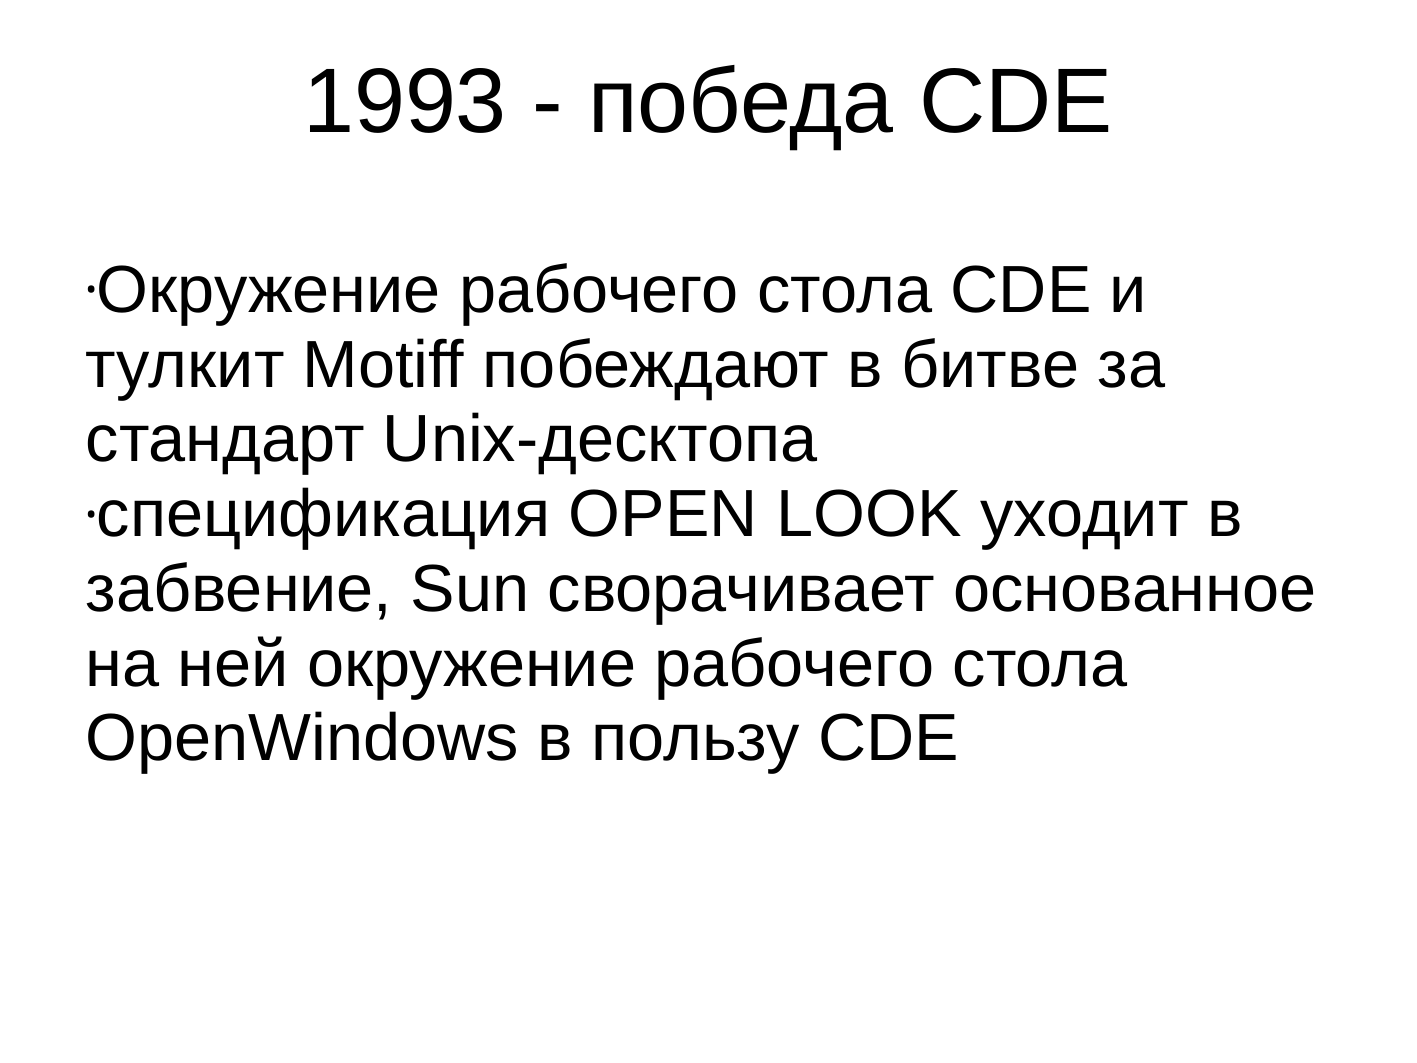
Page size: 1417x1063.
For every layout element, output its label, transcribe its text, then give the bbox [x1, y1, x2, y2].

text_box Окружение рабочего стола CDE и тулкит Motiff побеждают в битве за стандарт Unix-десктопа спецификация OPEN LOOK уходит в забвение, Sun сворачивает основанное на ней окружение рабочего стола OpenWindows в пользу CDE [70, 244, 1346, 925]
text_box 1993 - победа CDE [70, 42, 1346, 213]
